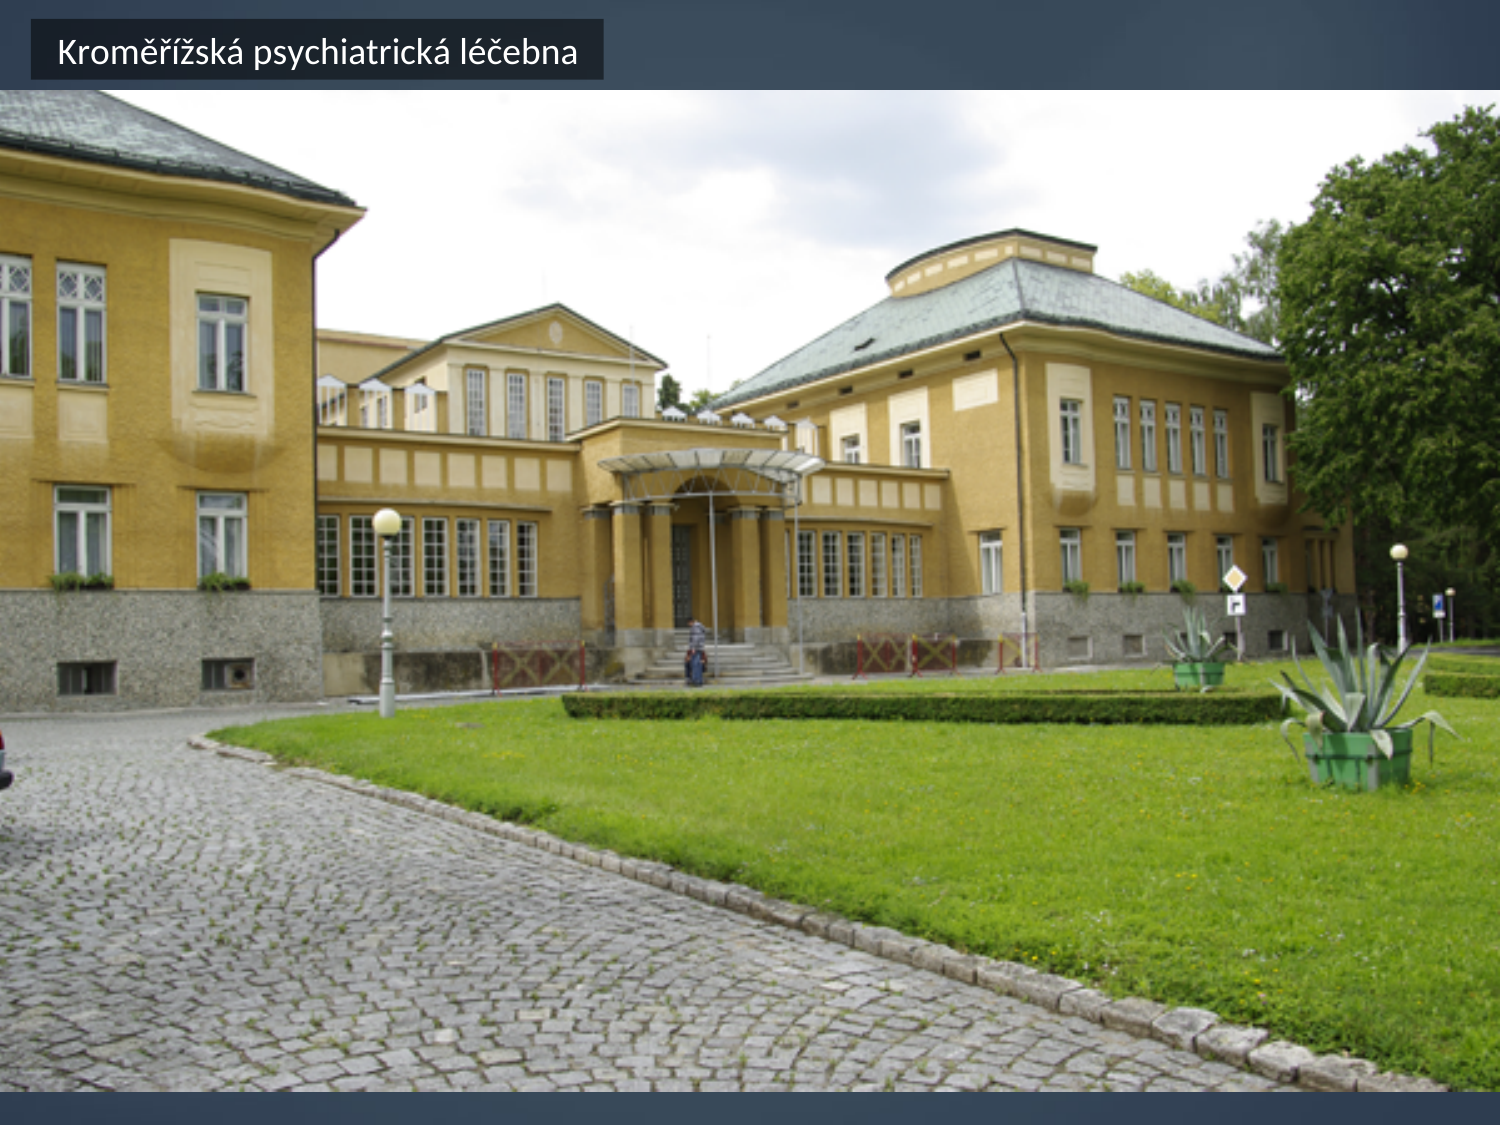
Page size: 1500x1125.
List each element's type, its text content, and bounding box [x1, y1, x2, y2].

text_box Kroměřížská psychiatrická léčebna [42, 18, 603, 80]
picture [0, 0, 1500, 1125]
text_box [30, 18, 42, 80]
